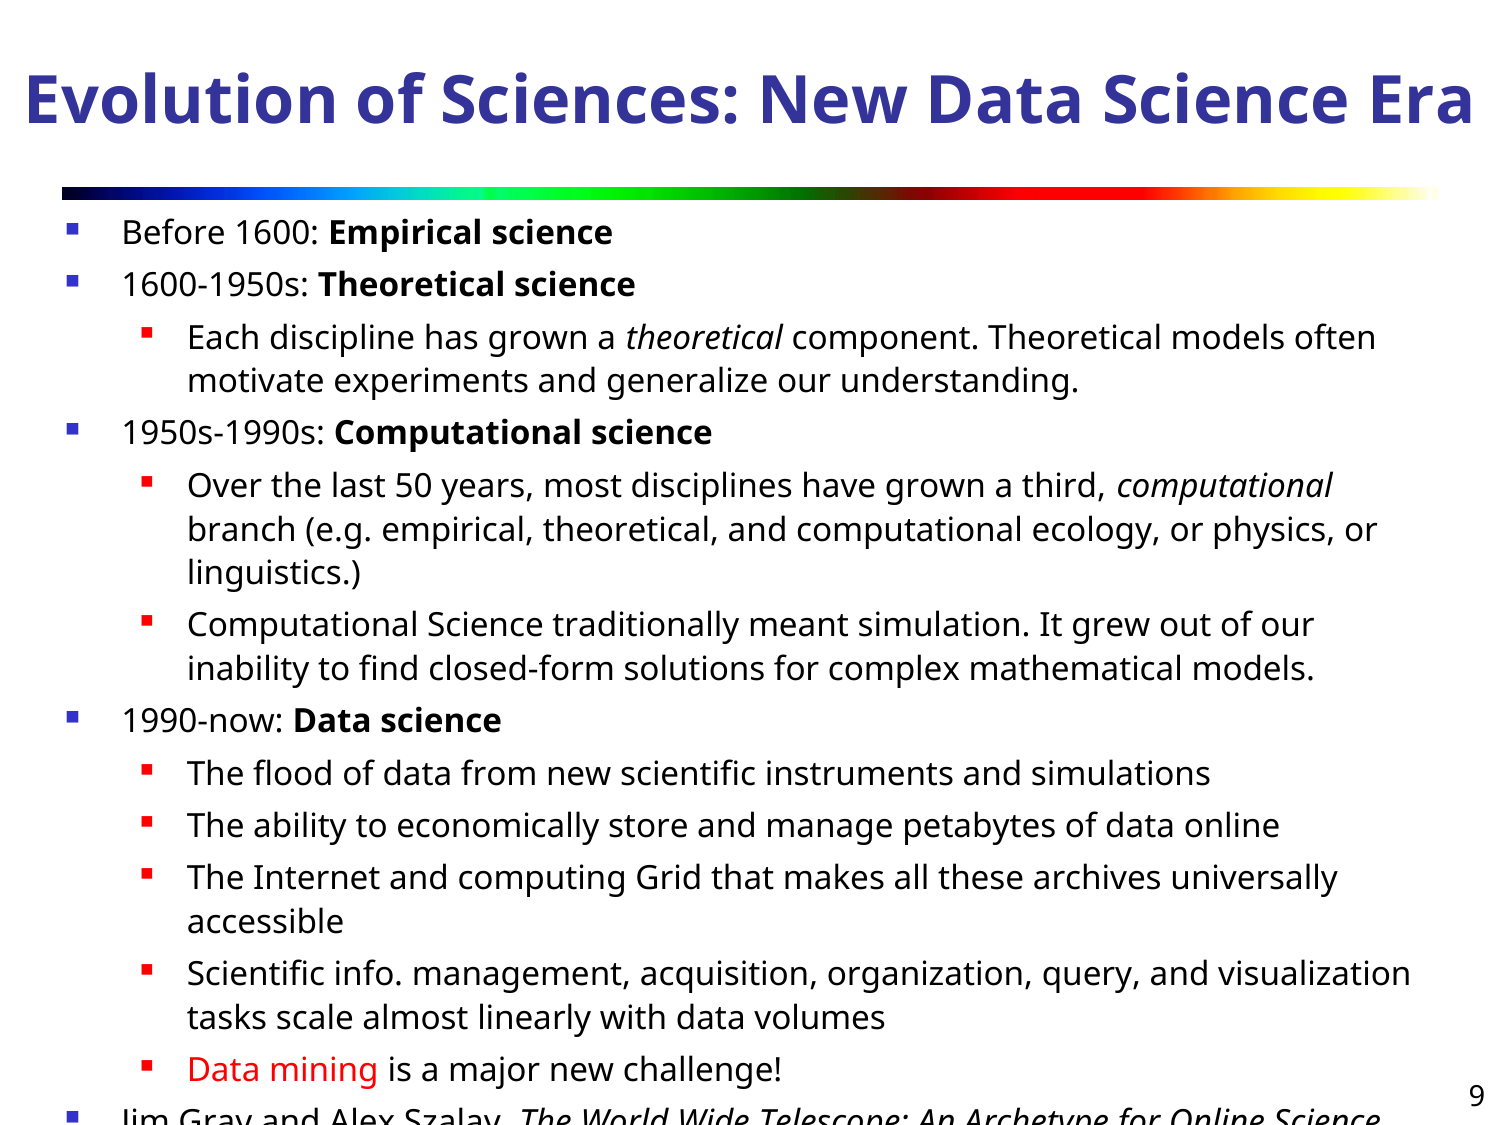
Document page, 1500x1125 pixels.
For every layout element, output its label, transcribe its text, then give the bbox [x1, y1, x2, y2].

title Evolution of Sciences: New Data Science Era [0, 8, 1500, 185]
list Before 1600: Empirical science 1600-1950s: Theoretical science Each discipline has grown a theoretical component. Theoretical models often motivate experiments and generalize our understanding. 1950s-1990s: Computational science Over the last 50 years, most disciplines have grown a third, computational branch (e.g. empirical, theoretical, and computational ecology, or physics, or linguistics.) Computational Science traditionally meant simulation. It grew out of our inability to find closed-form solutions for complex mathematical models. 1990-now: Data science The flood of data from new scientific instruments and simulations The ability to economically store and manage petabytes of data online The Internet and computing Grid that makes all these archives universally accessible Scientific info. management, acquisition, organization, query, and visualization tasks scale almost linearly with data volumes Data mining is a major new challenge! Jim Gray and Alex Szalay, The World Wide Telescope: An Archetype for Online Science, Comm. ACM, 45(11): 50-54, Nov. 2002 [50, 200, 1450, 1125]
text_box <number> [1450, 1050, 1500, 1125]
